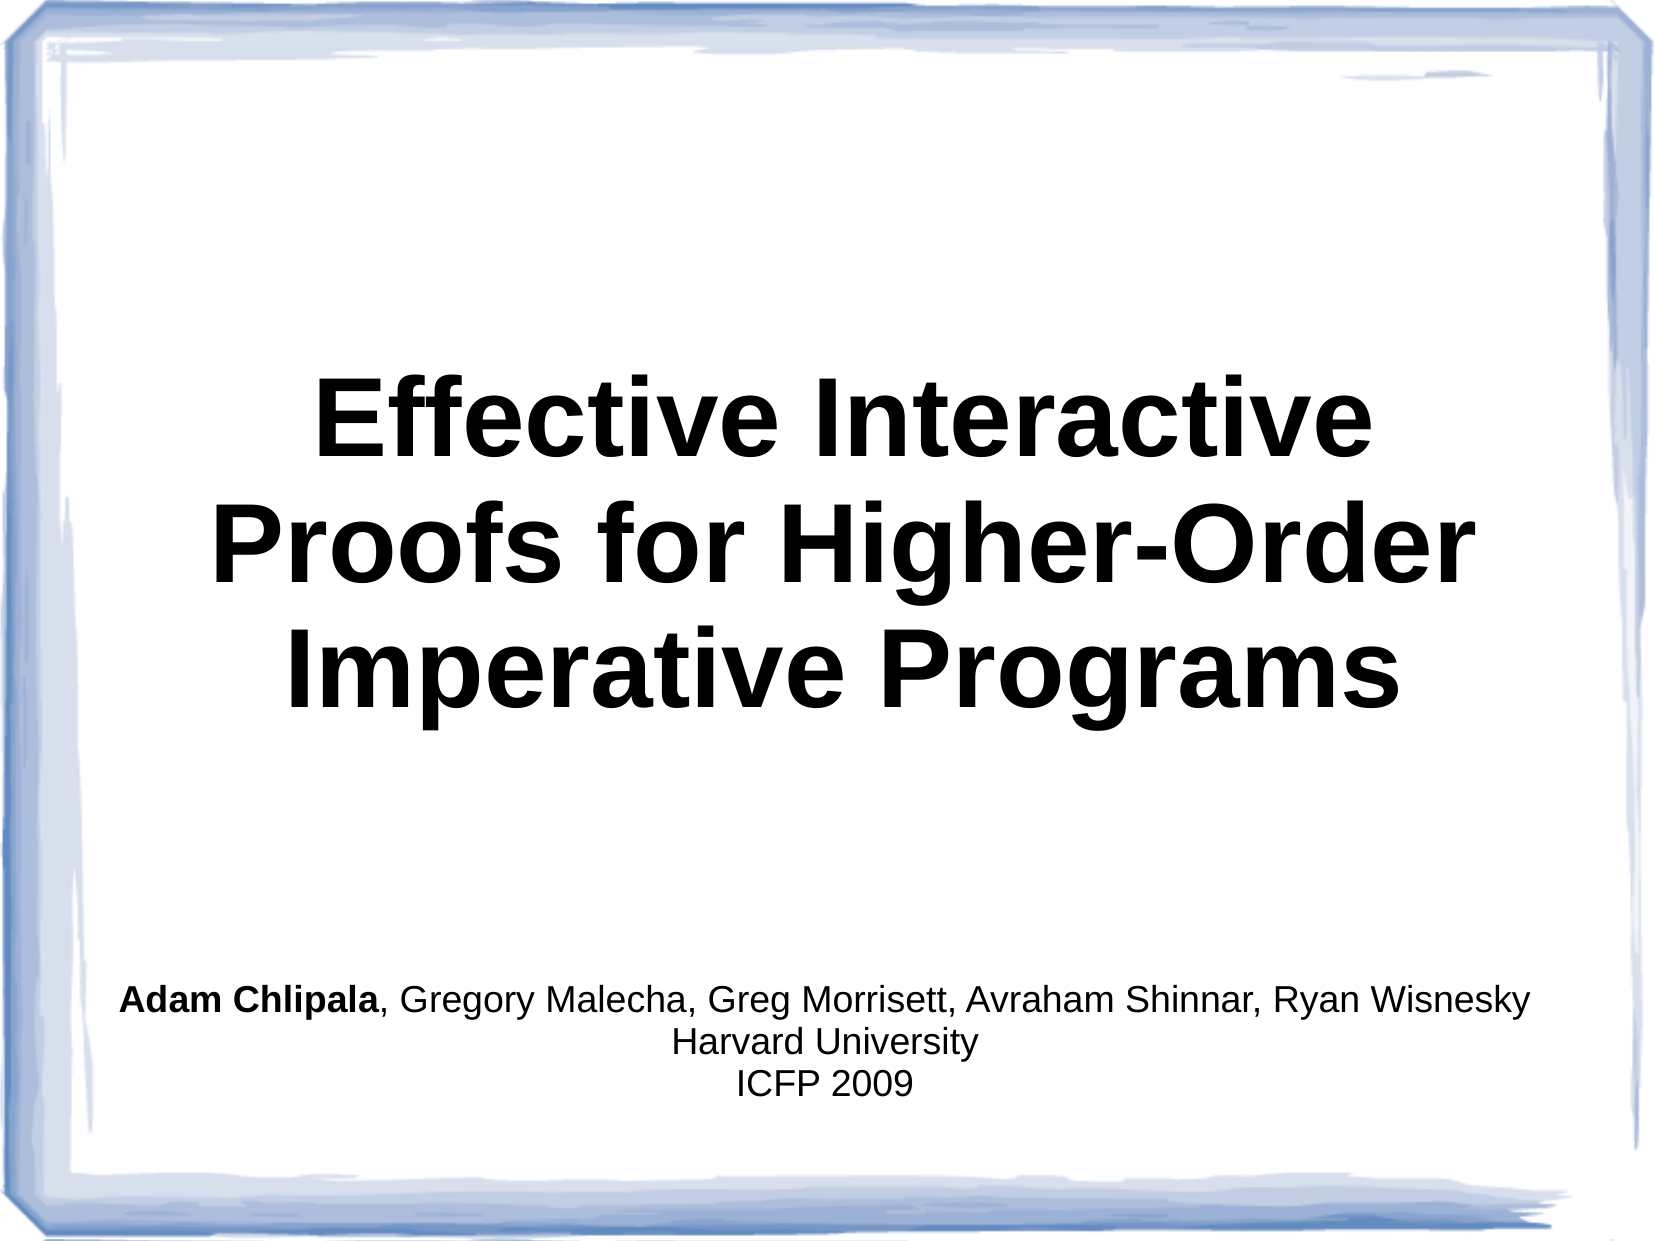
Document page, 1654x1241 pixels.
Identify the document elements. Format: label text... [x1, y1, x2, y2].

picture [0, 0, 1654, 1241]
text_box Adam Chlipala, Gregory Malecha, Greg Morrisett, Avraham Shinnar, Ryan Wisnesky Harvard University ICFP 2009 [75, 970, 1576, 1128]
text_box Effective Interactive Proofs for Higher-Order Imperative Programs [112, 347, 1576, 798]
